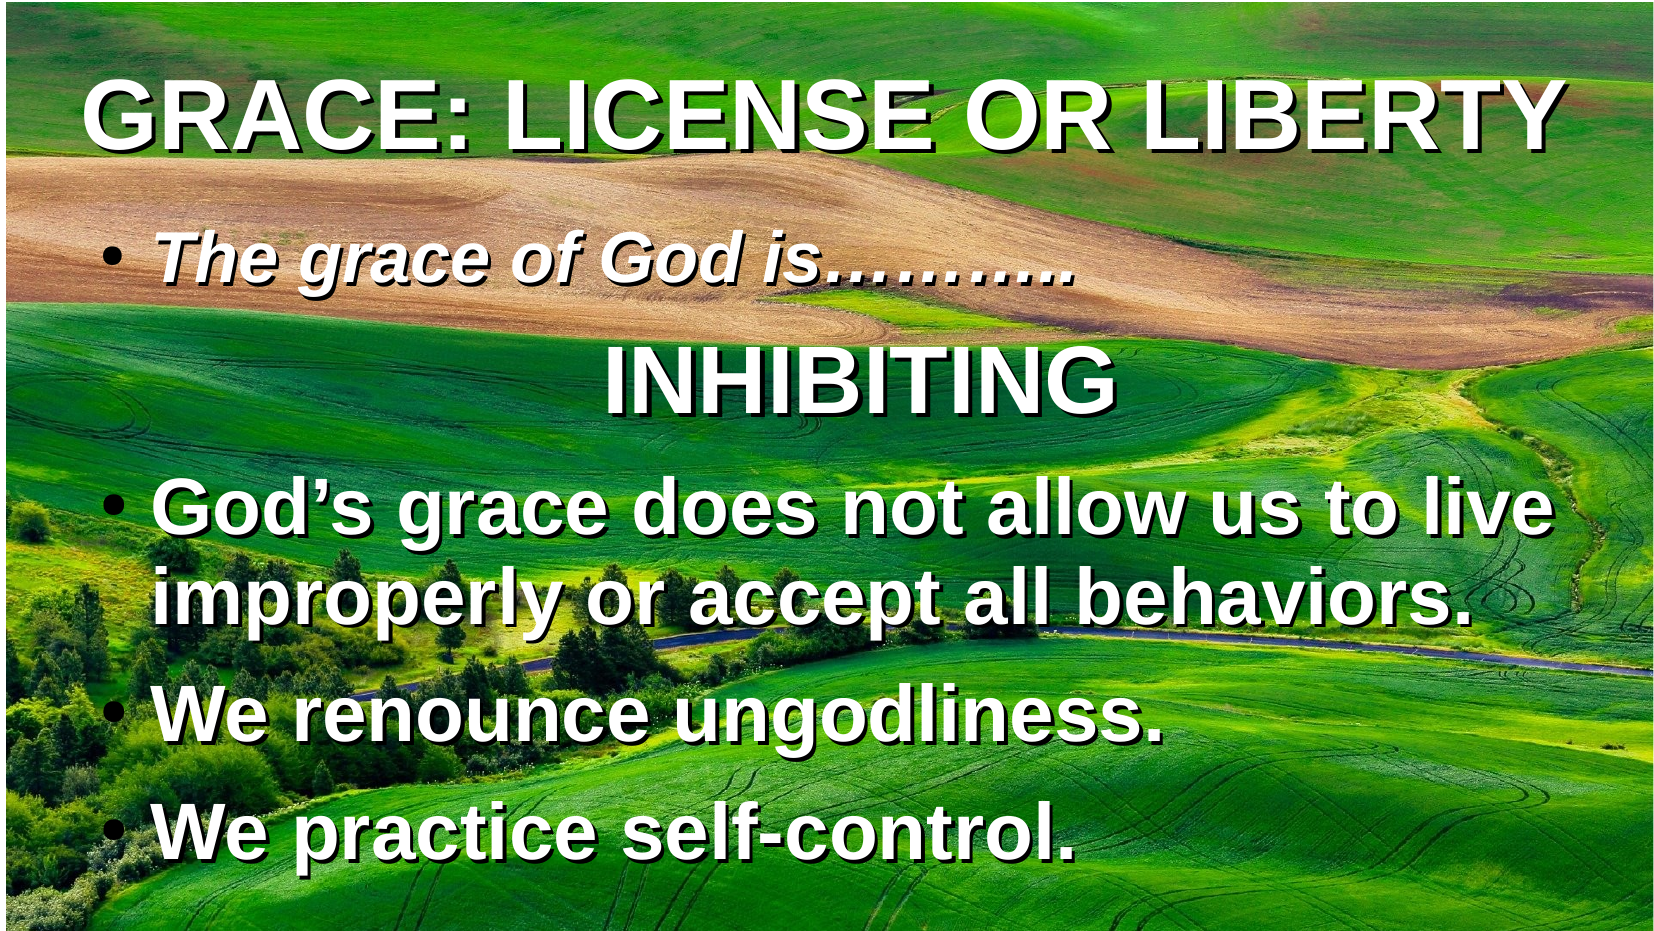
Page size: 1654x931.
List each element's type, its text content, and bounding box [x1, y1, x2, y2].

picture [6, 2, 1654, 931]
title GRACE: LICENSE OR LIBERTY [45, 2, 1606, 227]
list The grace of God is……….. INHIBITING God’s grace does not allow us to live improperly or accept all behaviors. We renounce ungodliness. We practice self-control. [82, 217, 1571, 901]
